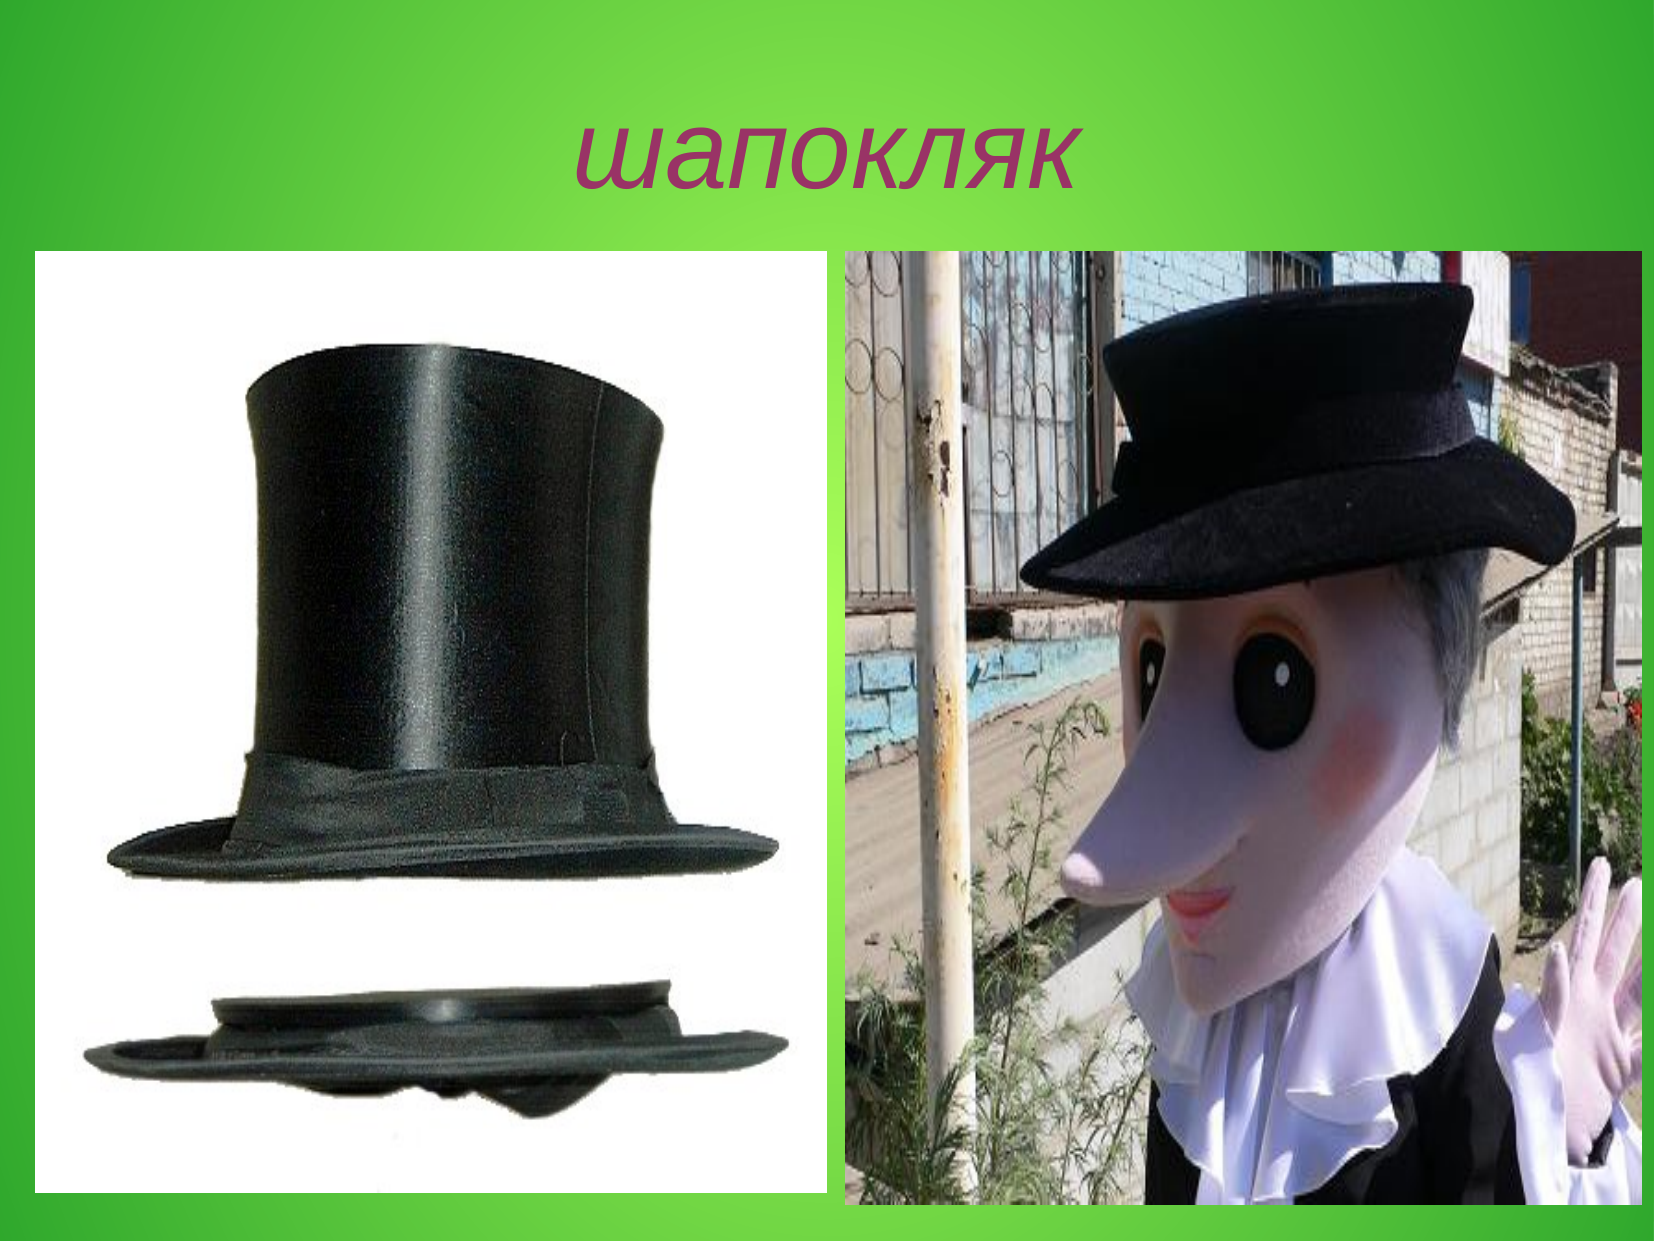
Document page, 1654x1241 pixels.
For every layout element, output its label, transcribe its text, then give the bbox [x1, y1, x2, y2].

title шапокляк [82, 47, 1571, 252]
picture [35, 251, 827, 1193]
picture [845, 251, 1642, 1205]
